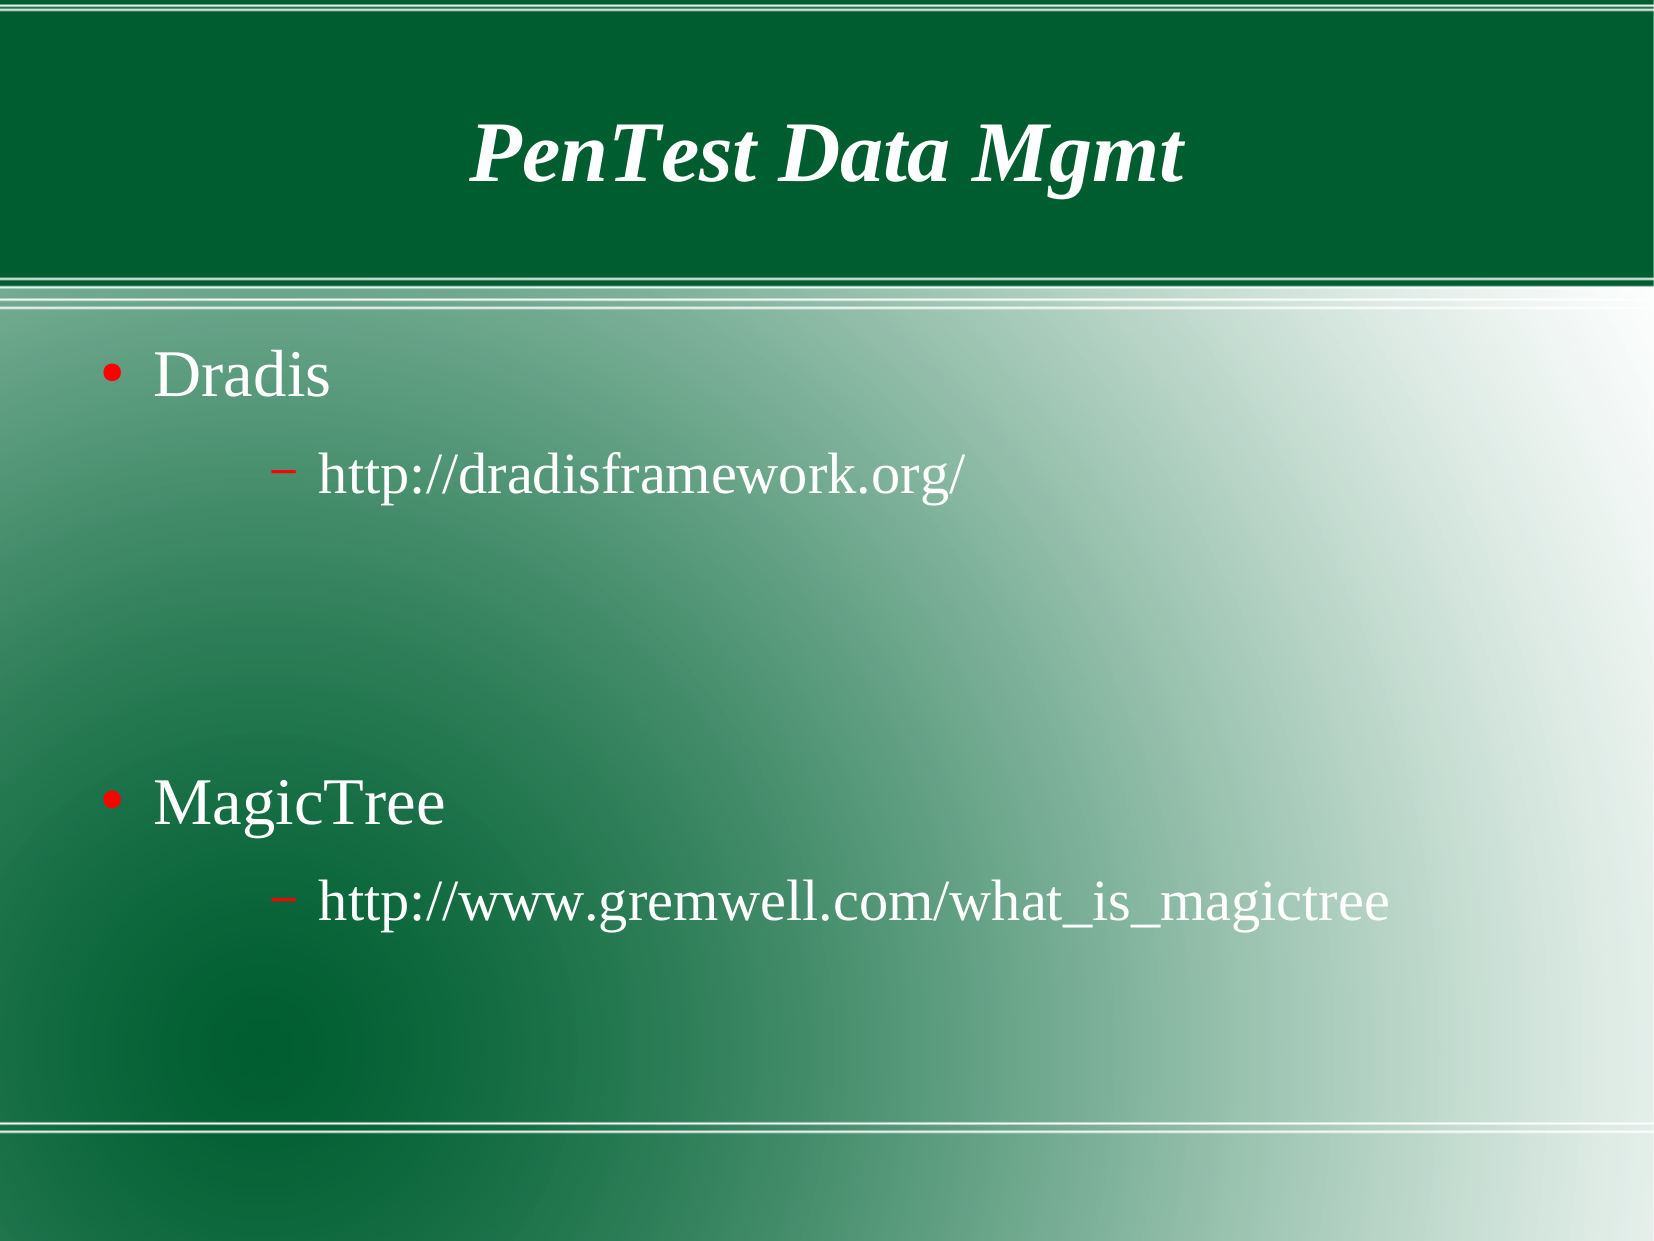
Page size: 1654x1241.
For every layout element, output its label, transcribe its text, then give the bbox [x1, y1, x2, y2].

list Dradis http://dradisframework.org/ [82, 337, 1571, 728]
list MagicTree http://www.gremwell.com/what_is_magictree [82, 764, 1571, 1156]
picture [0, 0, 1654, 1241]
title PenTest Data Mgmt [82, 49, 1571, 257]
